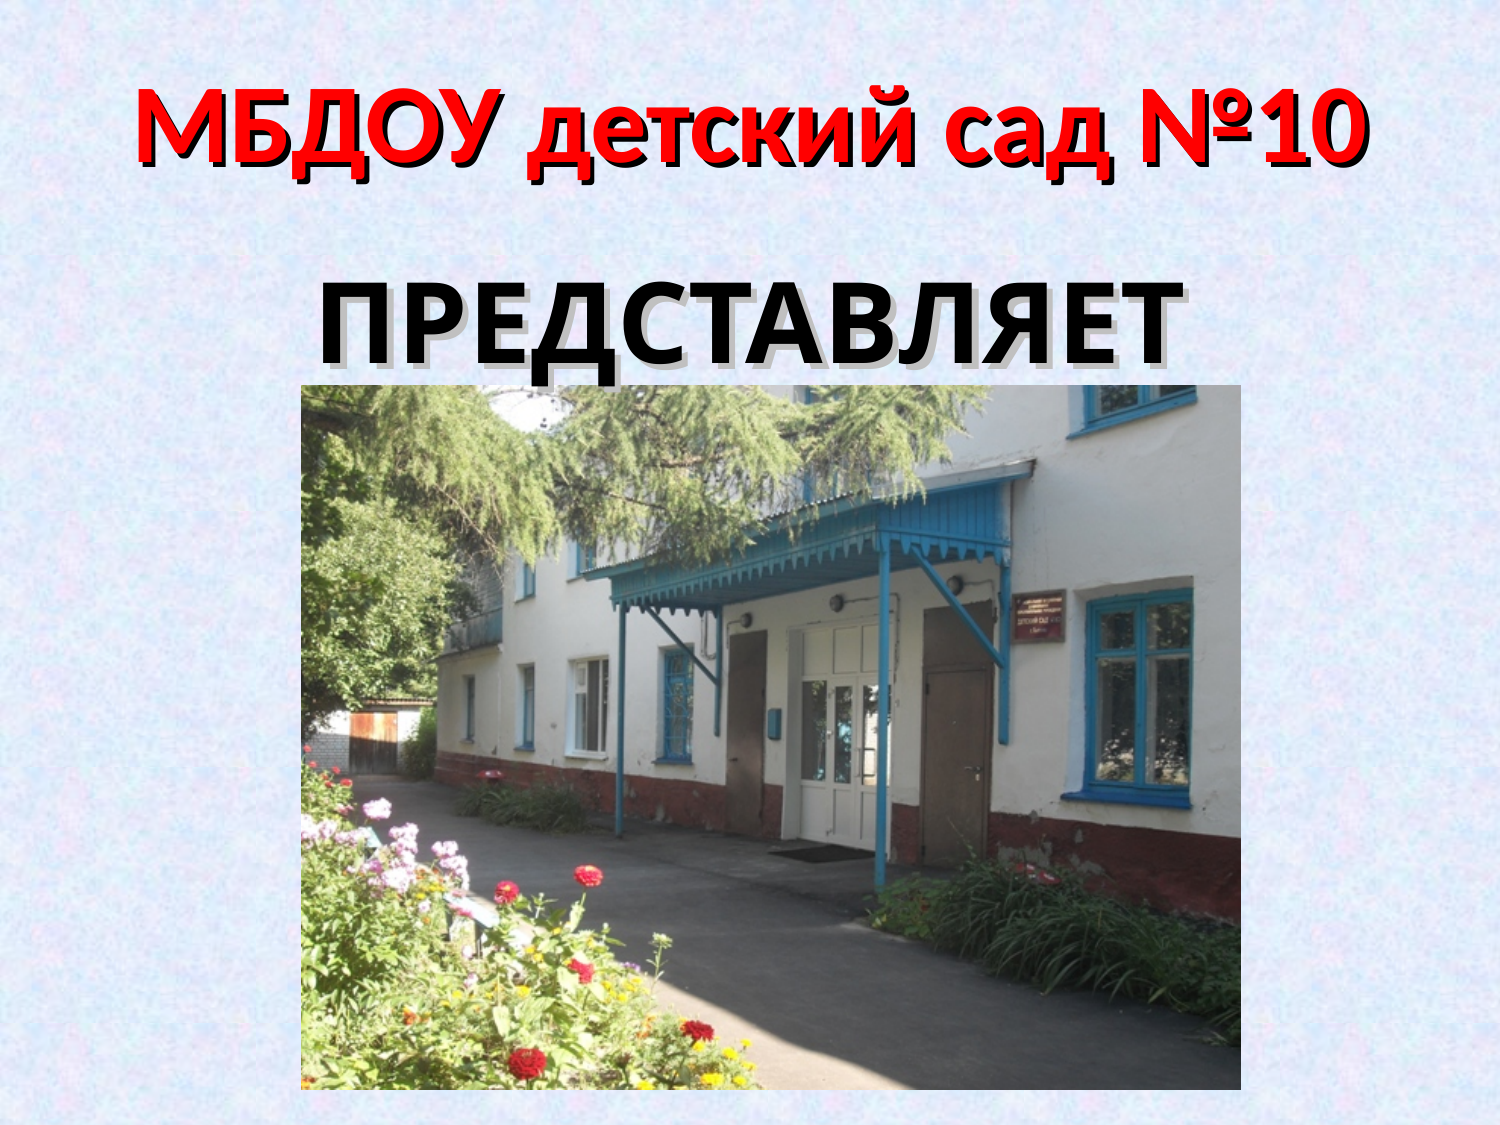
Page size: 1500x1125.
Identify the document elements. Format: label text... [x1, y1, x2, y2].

text_box ПРЕДСТАВЛЯЕТ [299, 243, 1201, 394]
text_box МБДОУ детский сад №10 [116, 43, 1384, 193]
picture [301, 385, 1241, 1090]
